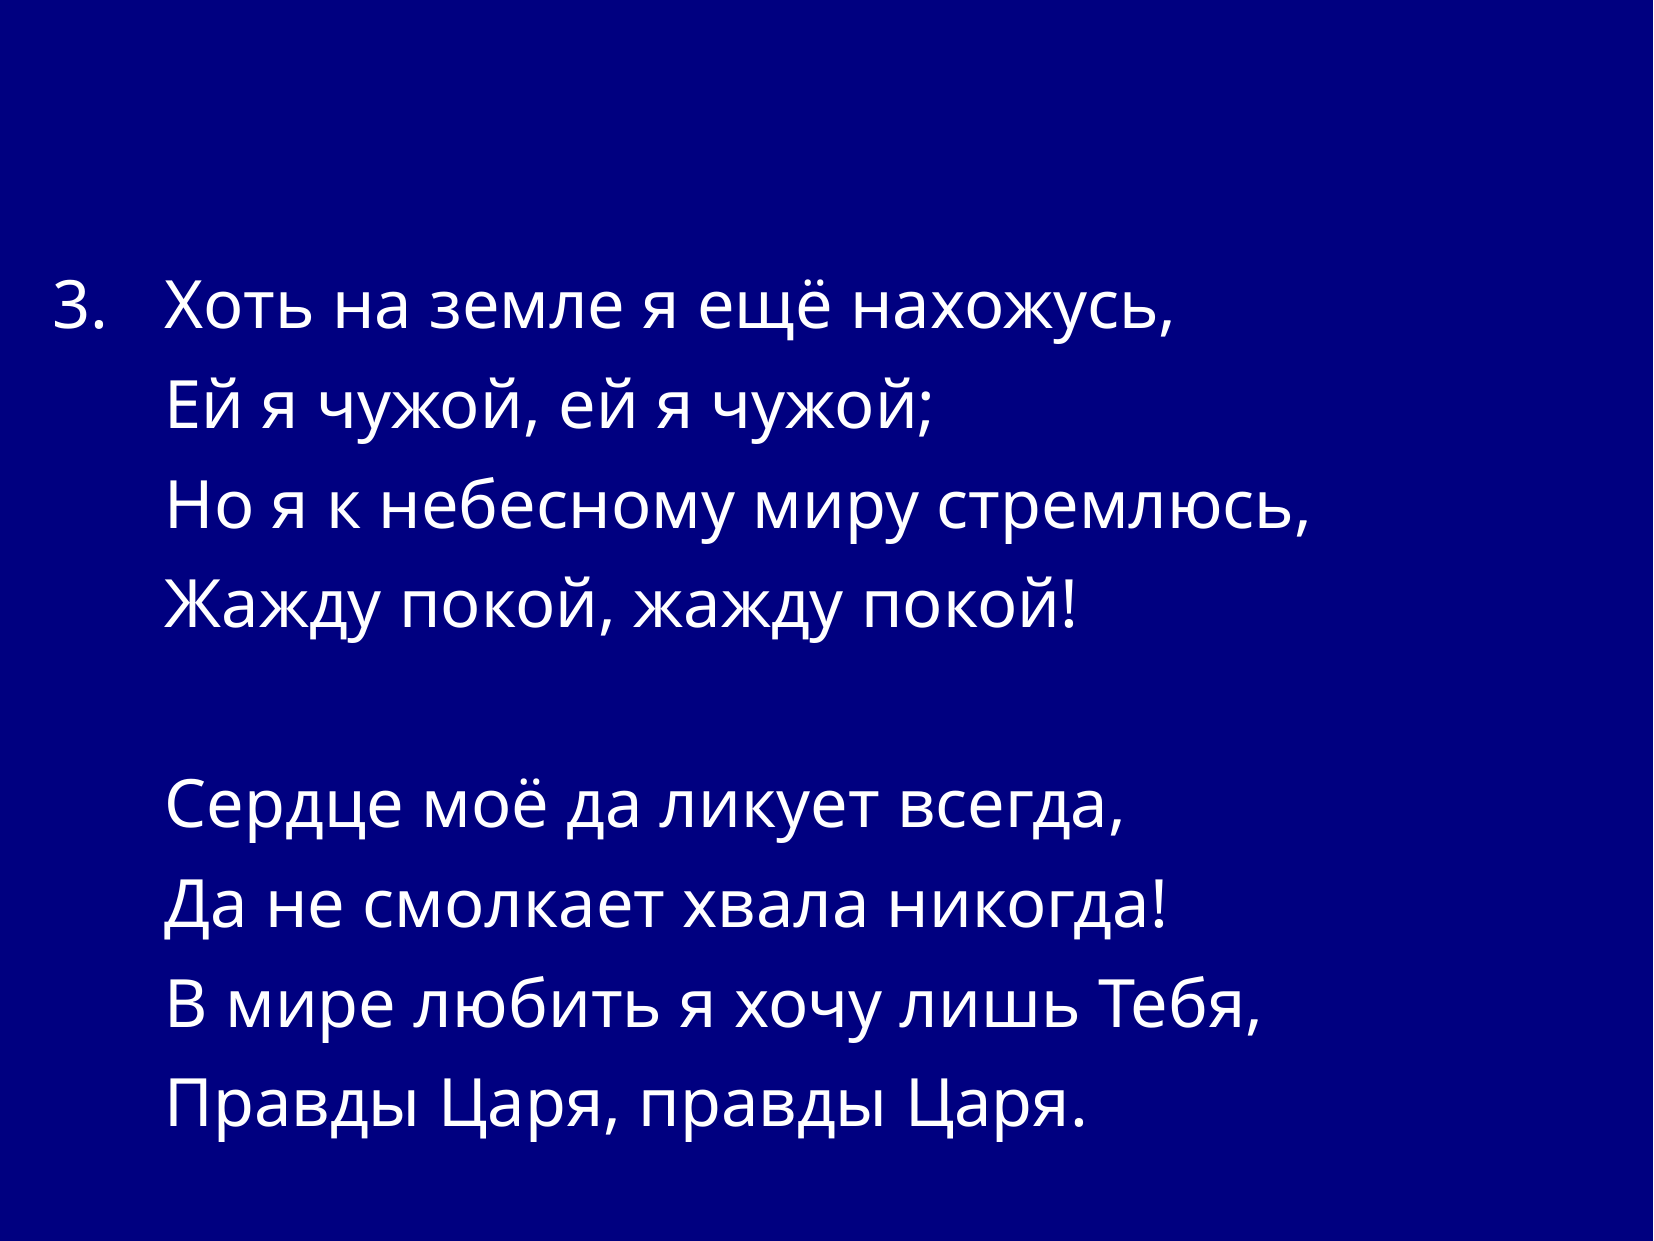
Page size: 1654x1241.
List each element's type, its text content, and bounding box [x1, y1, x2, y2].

text_box 3. Хоть на земле я ещё нахожусь, Ей я чужой, ей я чужой; Но я к небесному миру стремлюсь, Жажду покой, жажду покой! Сердце моё да ликует всегда, Да не смолкает хвала никогда! В мире любить я хочу лишь Тебя, Правды Царя, правды Царя. [37, 150, 1576, 1163]
